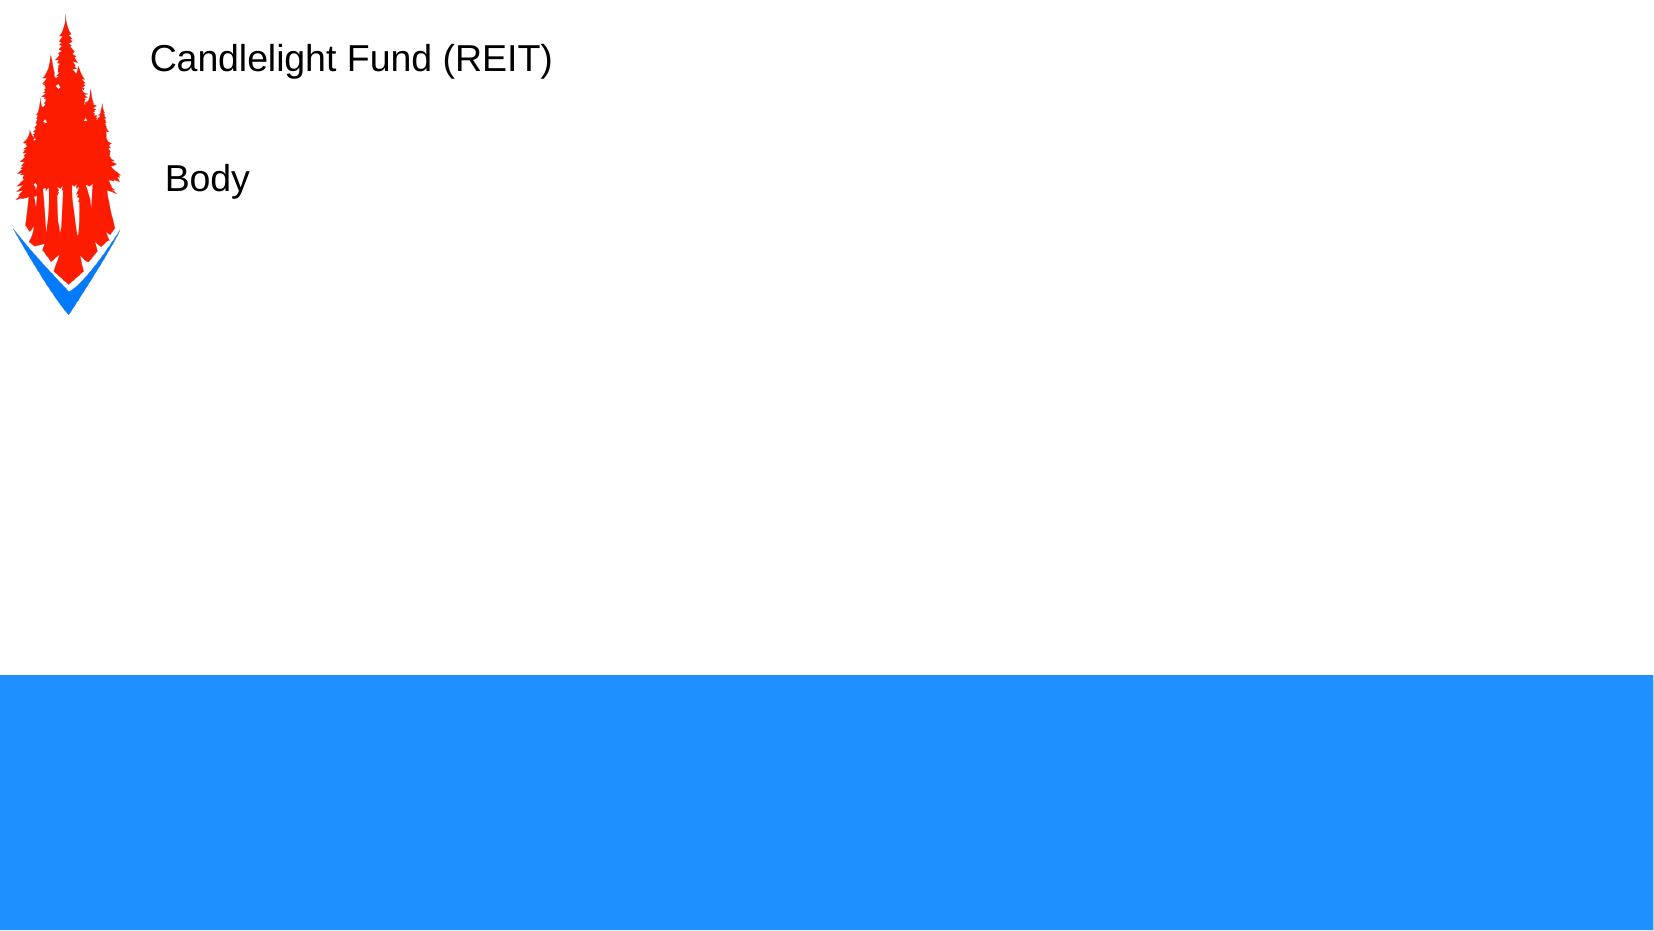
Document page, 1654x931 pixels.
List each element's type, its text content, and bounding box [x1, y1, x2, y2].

text_box Candlelight Fund (REIT) [135, 30, 1201, 136]
text_box Body [150, 150, 1501, 616]
picture [13, 14, 121, 316]
text_box [0, 675, 1654, 931]
